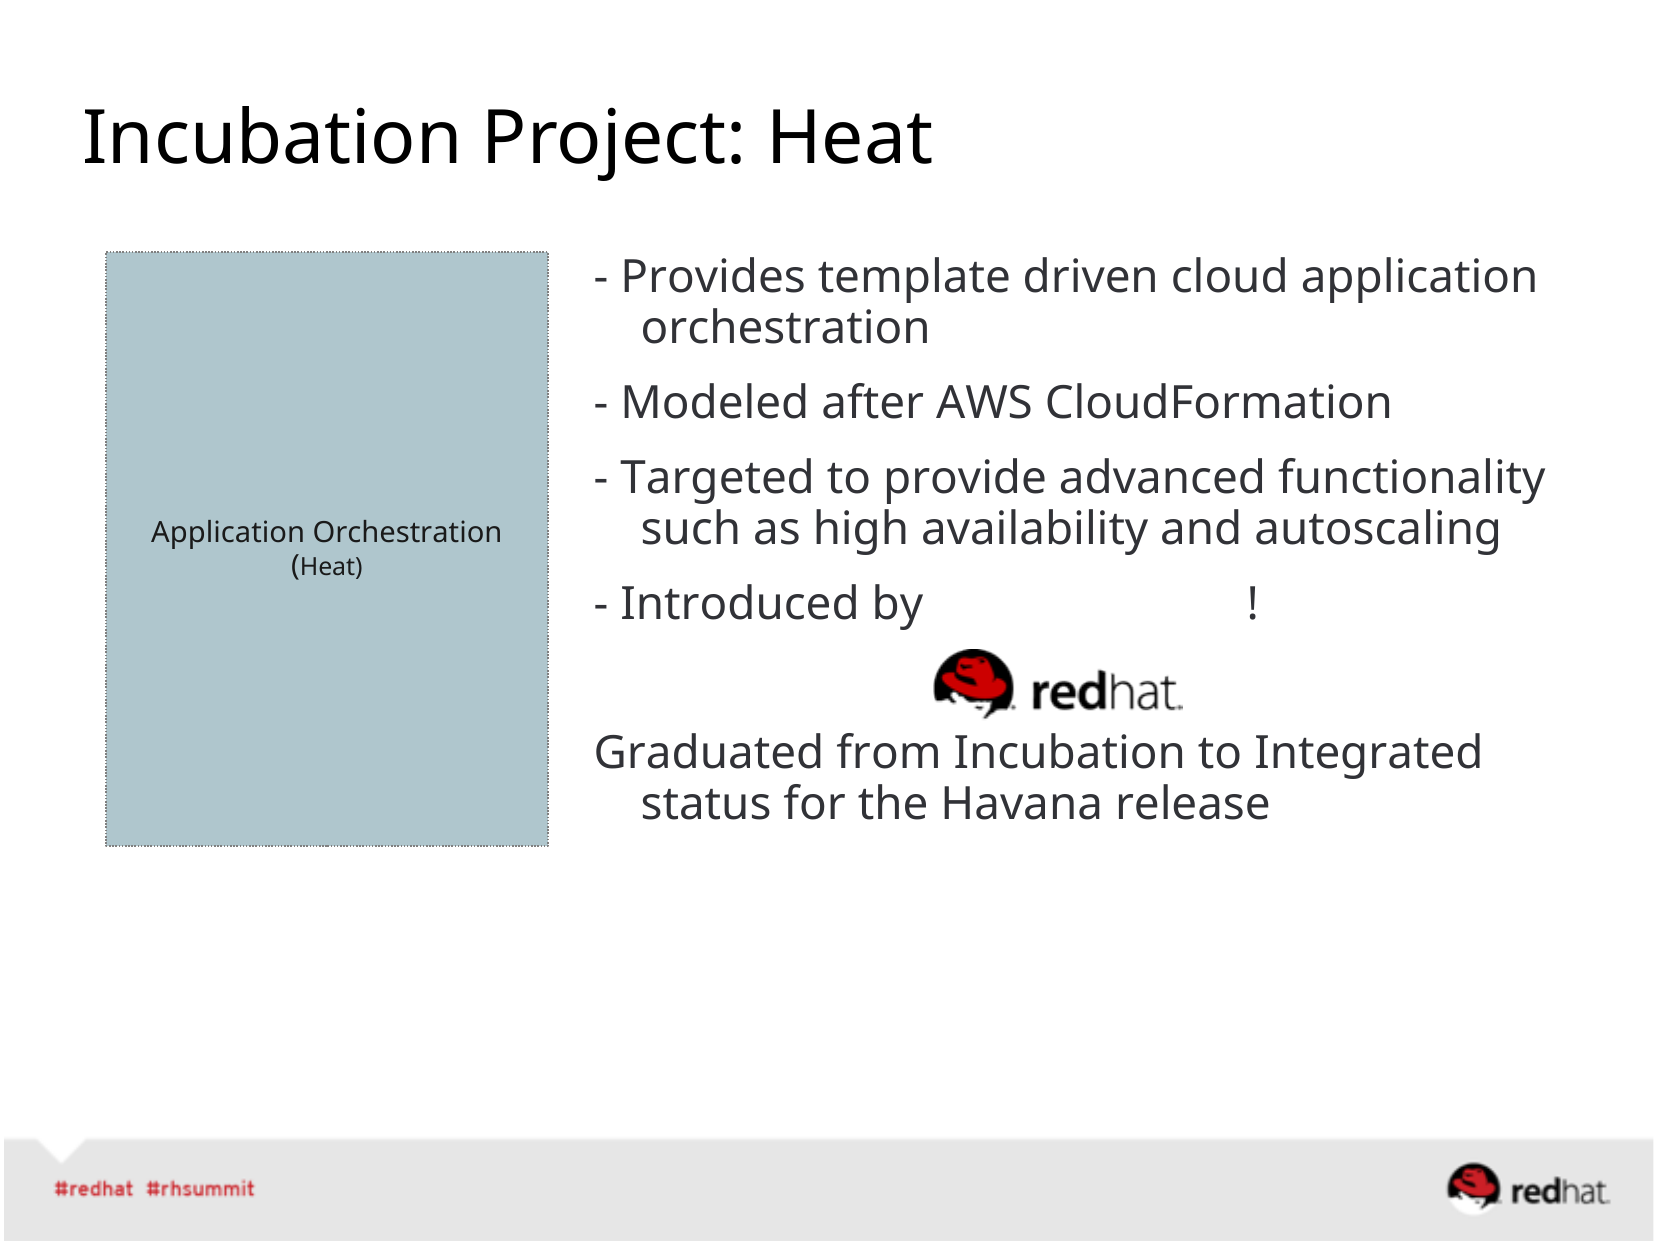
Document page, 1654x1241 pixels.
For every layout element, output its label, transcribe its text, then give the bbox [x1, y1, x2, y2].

picture [4, 4, 1654, 1241]
title Incubation Project: Heat [82, 52, 1571, 226]
text_box - Provides template driven cloud application orchestration - Modeled after AWS CloudFormation - Targeted to provide advanced functionality such as high availability and autoscaling - Introduced by ! Graduated from Incubation to Integrated status for the Havana release [518, 252, 1588, 982]
text_box Application Orchestration (Heat) [106, 252, 518, 846]
